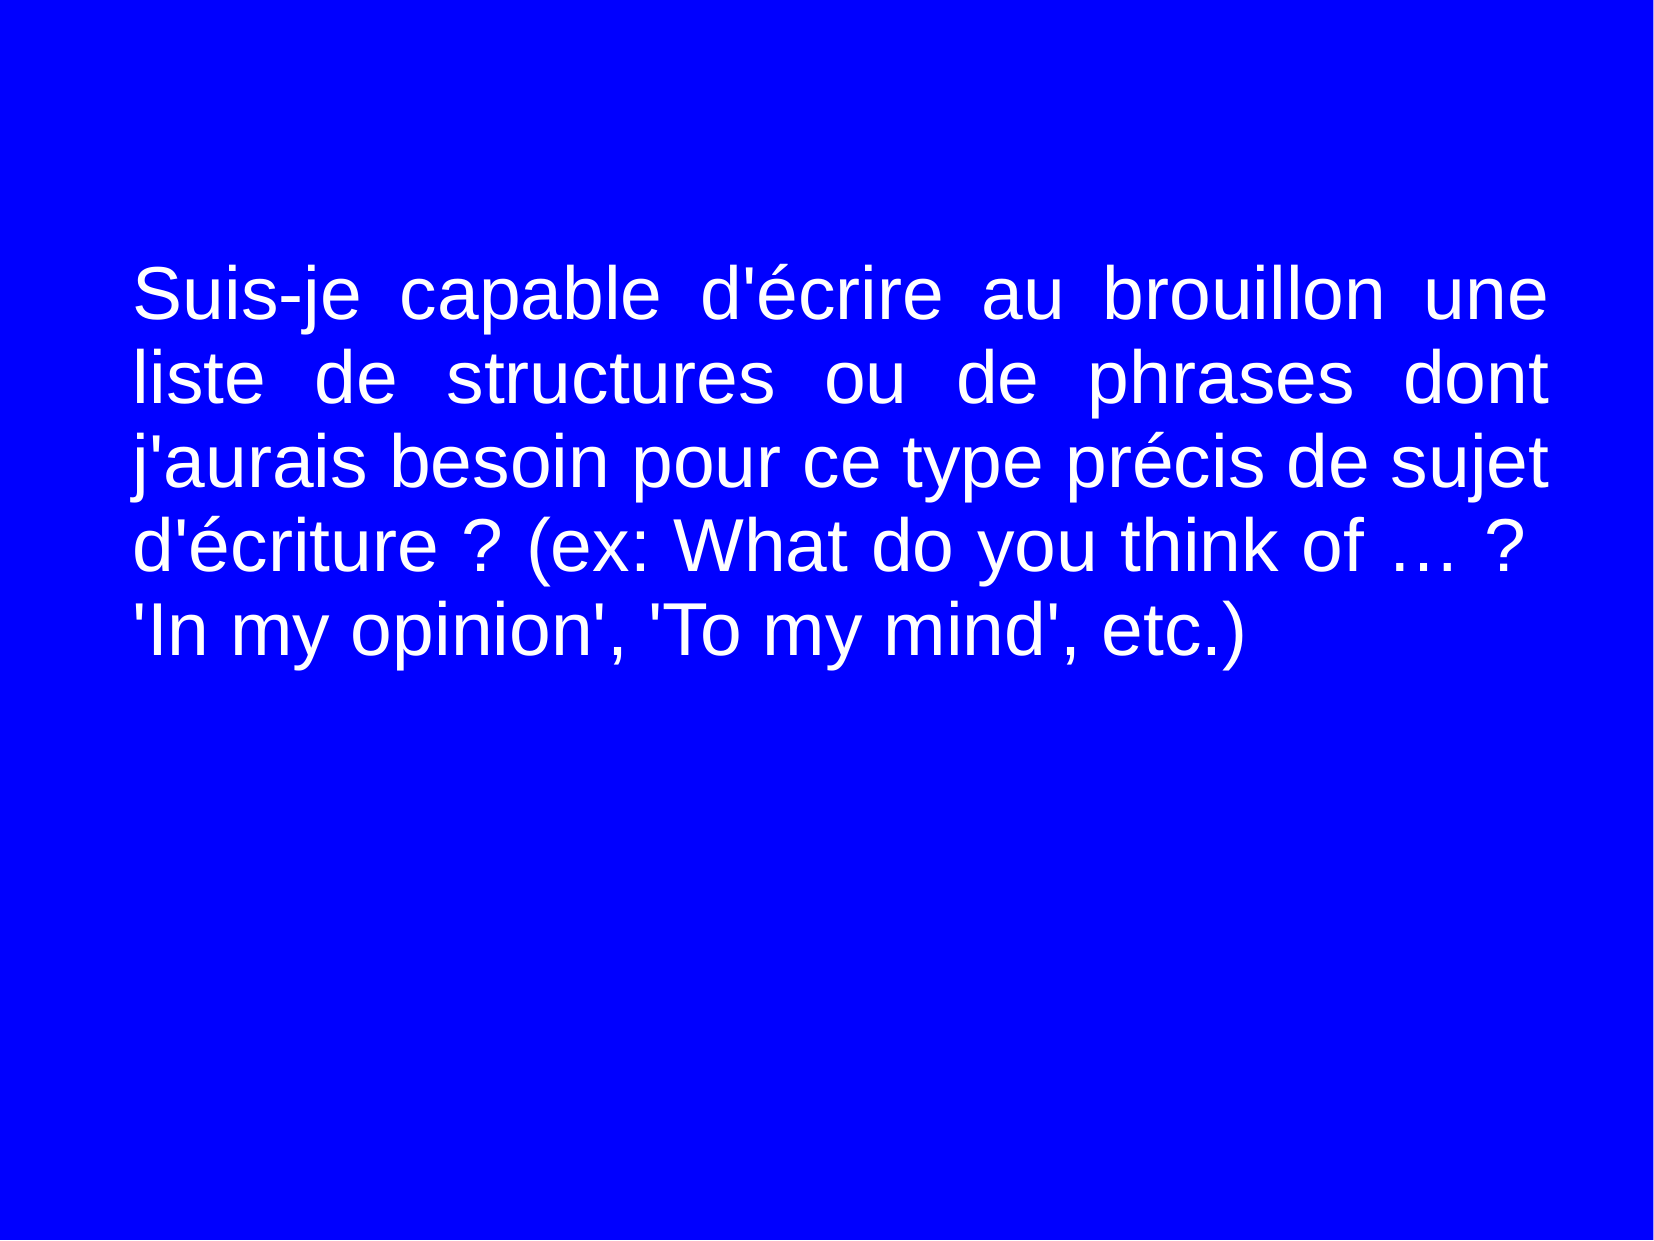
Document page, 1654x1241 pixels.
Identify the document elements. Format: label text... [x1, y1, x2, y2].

text_box Suis-je capable d'écrire au brouillon une liste de structures ou de phrases dont j'aurais besoin pour ce type précis de sujet d'écriture ? (ex: What do you think of … ? 'In my opinion', 'To my mind', etc.) [118, 244, 1565, 680]
